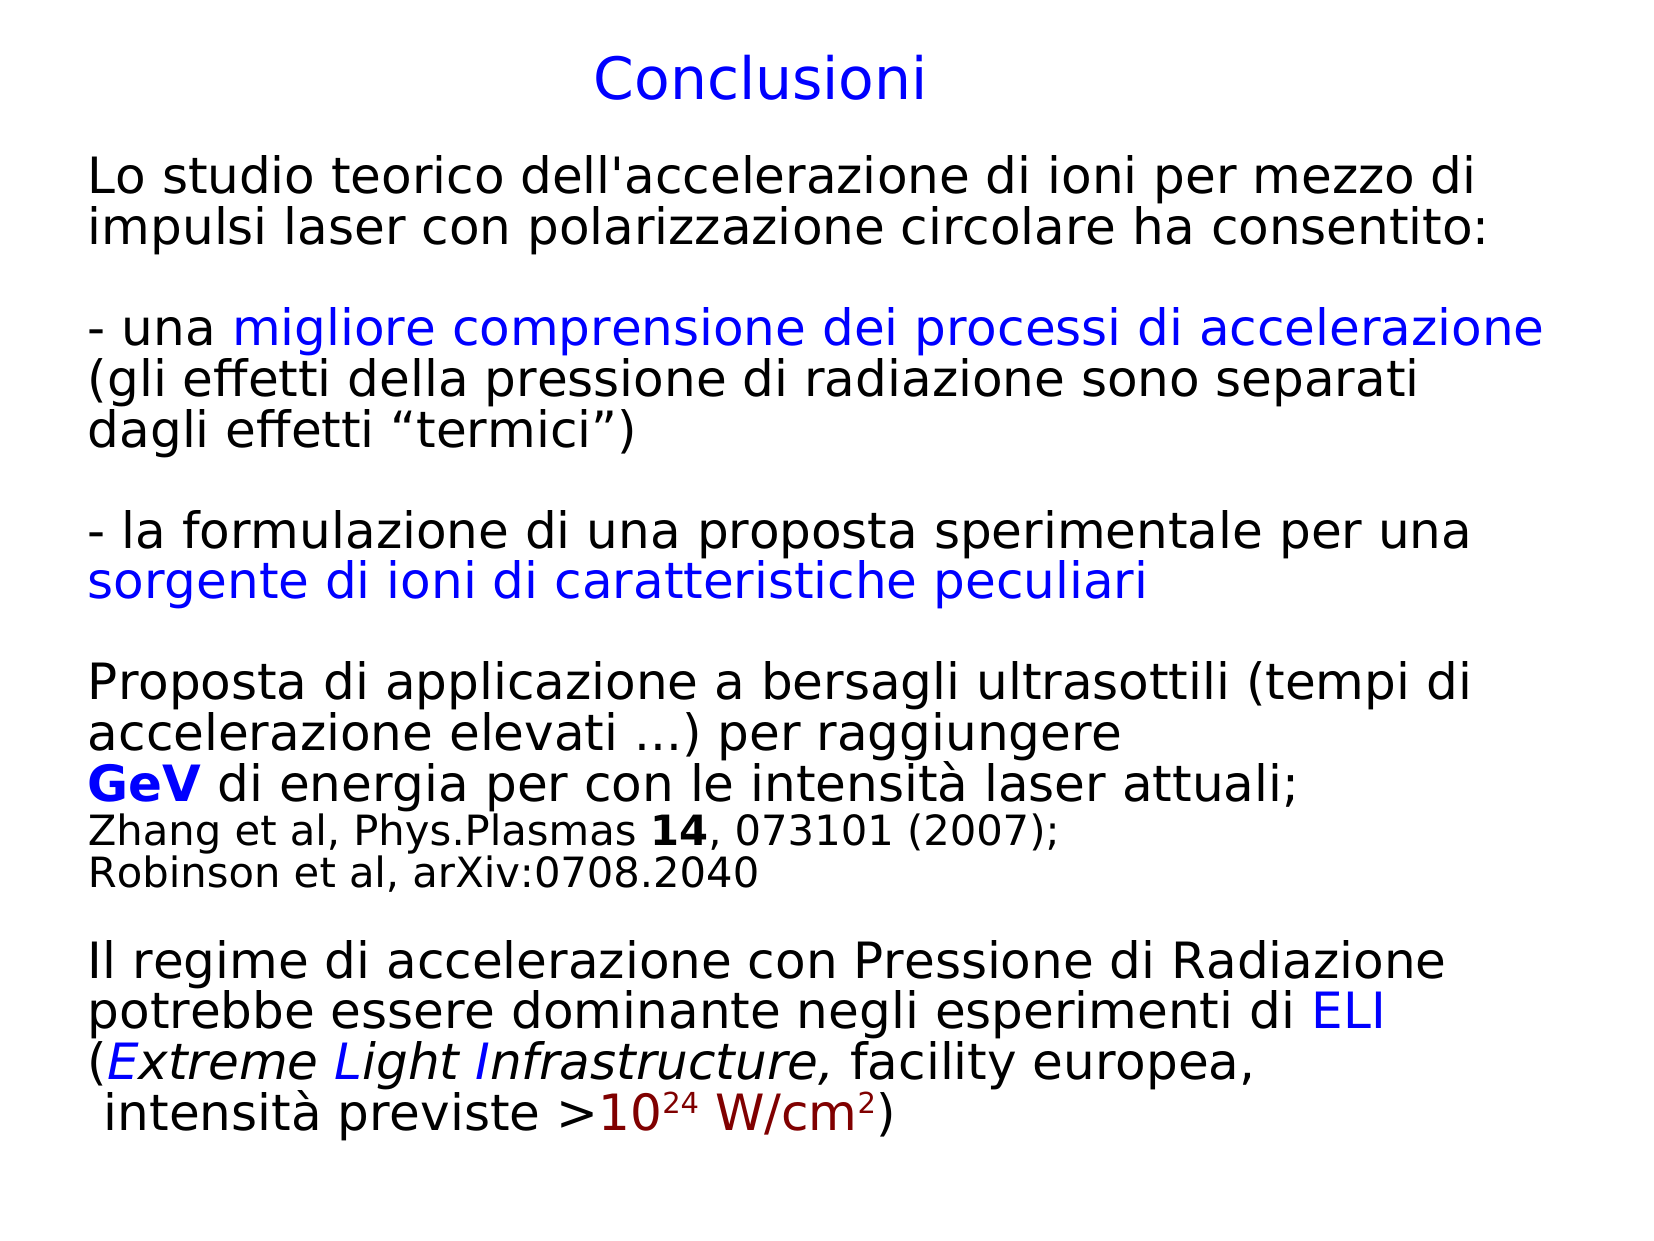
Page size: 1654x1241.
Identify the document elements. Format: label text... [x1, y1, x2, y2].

text_box Lo studio teorico dell'accelerazione di ioni per mezzo di impulsi laser con polarizzazione circolare ha consentito: - una migliore comprensione dei processi di accelerazione (gli effetti della pressione di radiazione sono separati dagli effetti “termici”) - la formulazione di una proposta sperimentale per una sorgente di ioni di caratteristiche peculiari Proposta di applicazione a bersagli ultrasottili (tempi di accelerazione elevati ...) per raggiungere GeV di energia per con le intensità laser attuali; Zhang et al, Phys.Plasmas 14, 073101 (2007); Robinson et al, arXiv:0708.2040 Il regime di accelerazione con Pressione di Radiazione potrebbe essere dominante negli esperimenti di ELI (Extreme Light Infrastructure, facility europea, intensità previste >1024 W/cm2) [73, 146, 1528, 1208]
text_box Conclusioni [579, 39, 944, 121]
